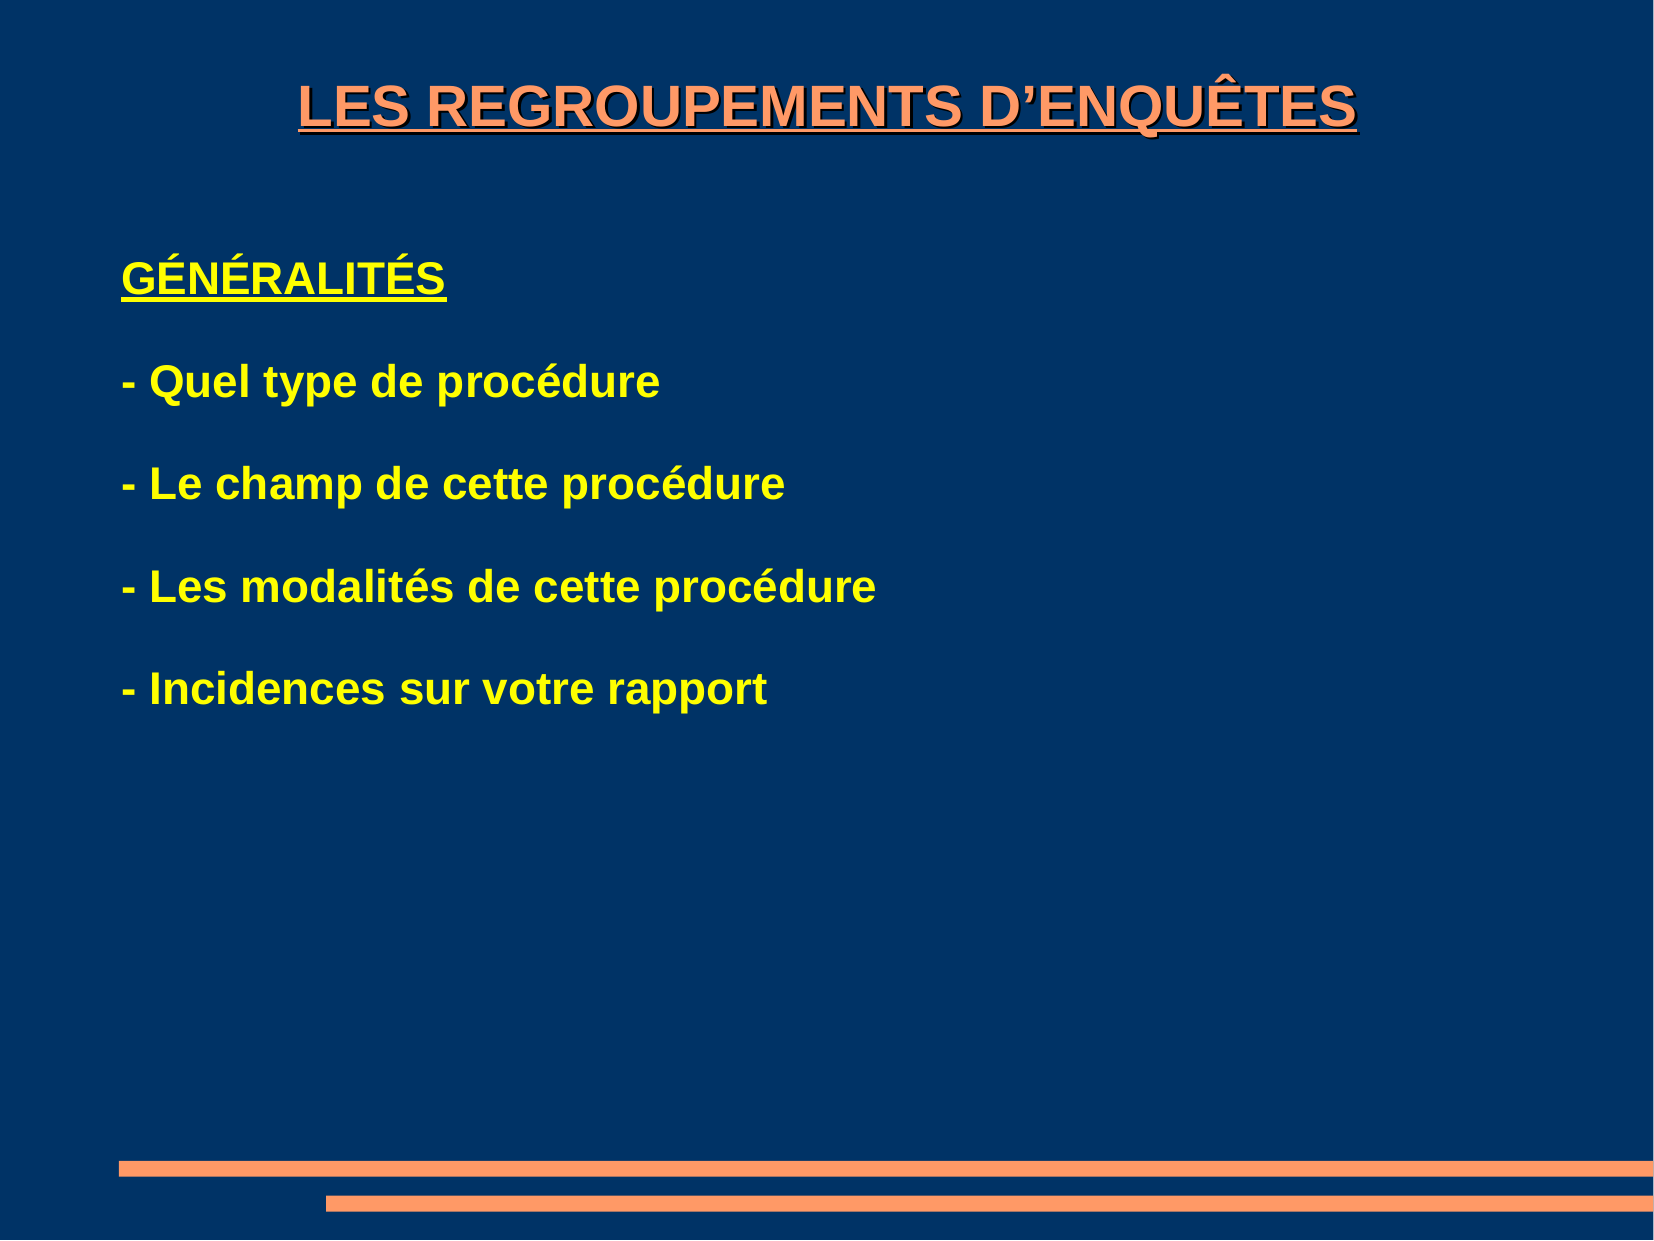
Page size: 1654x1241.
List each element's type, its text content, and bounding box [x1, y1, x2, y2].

subtitle GÉNÉRALITÉS - Quel type de procédure - Le champ de cette procédure - Les modalités de cette procédure - Incidences sur votre rapport [121, 201, 1561, 1143]
title LES REGROUPEMENTS D’ENQUÊTES [121, 46, 1534, 166]
